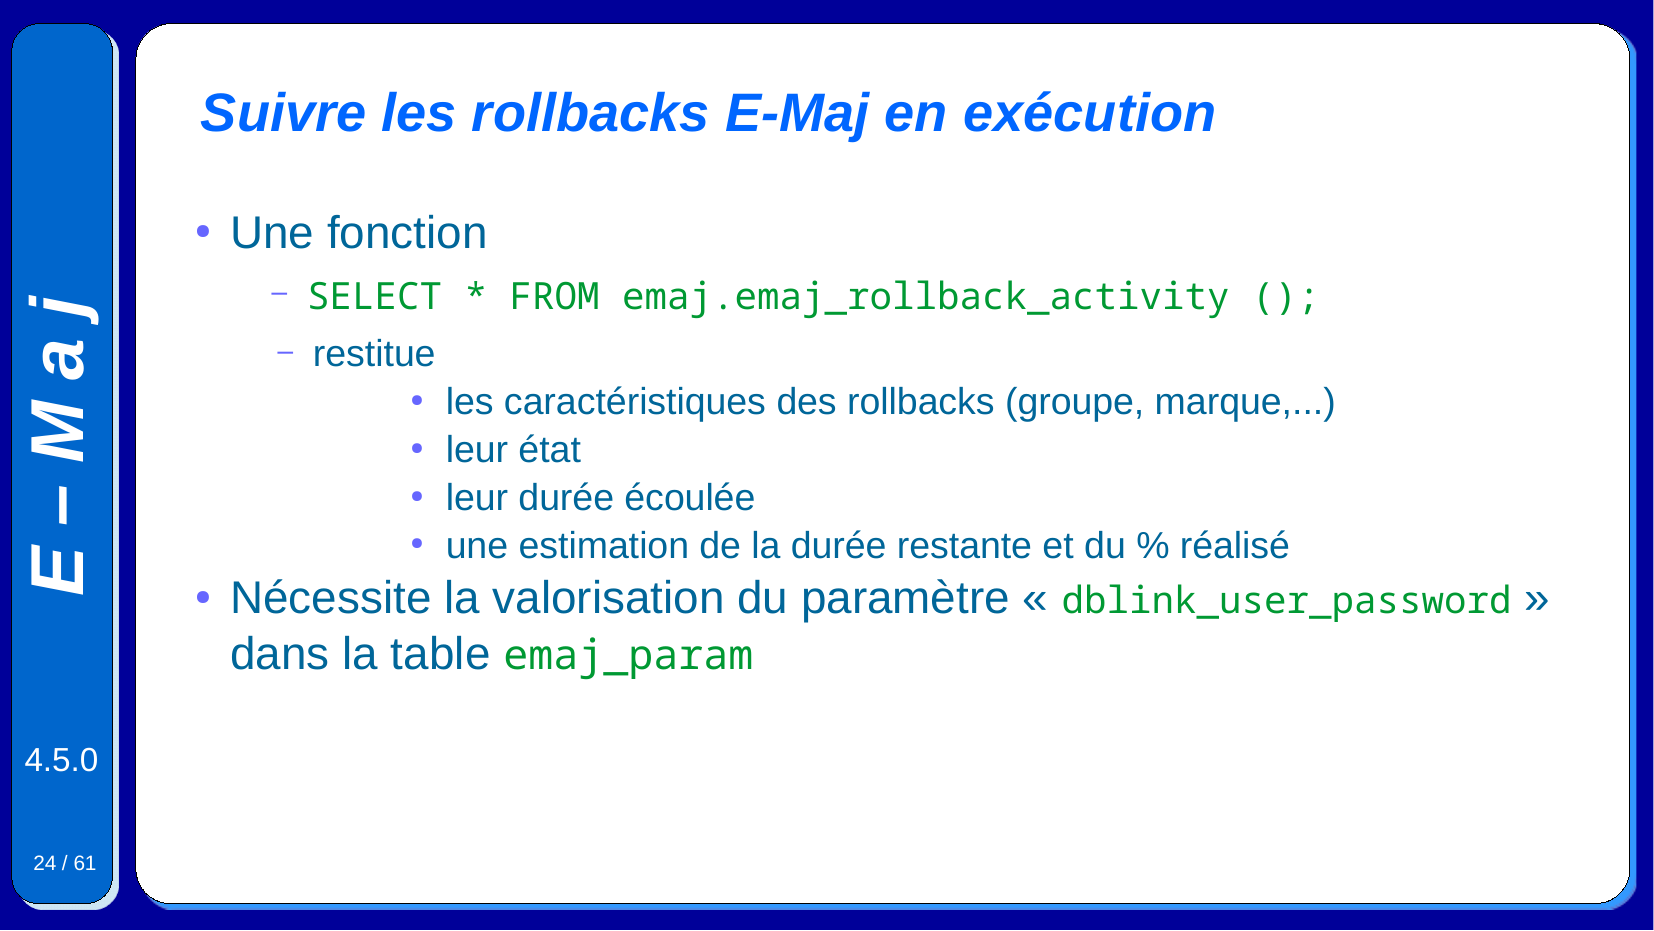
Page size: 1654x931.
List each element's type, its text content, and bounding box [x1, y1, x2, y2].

title Suivre les rollbacks E-Maj en exécution [200, 34, 1575, 191]
list Une fonction SELECT * FROM emaj.emaj_rollback_activity (); restitue les caractéristiques des rollbacks (groupe, marque,...) leur état leur durée écoulée une estimation de la durée restante et du % réalisé Nécessite la valorisation du paramètre « dblink_user_password » dans la table emaj_param [177, 206, 1587, 827]
